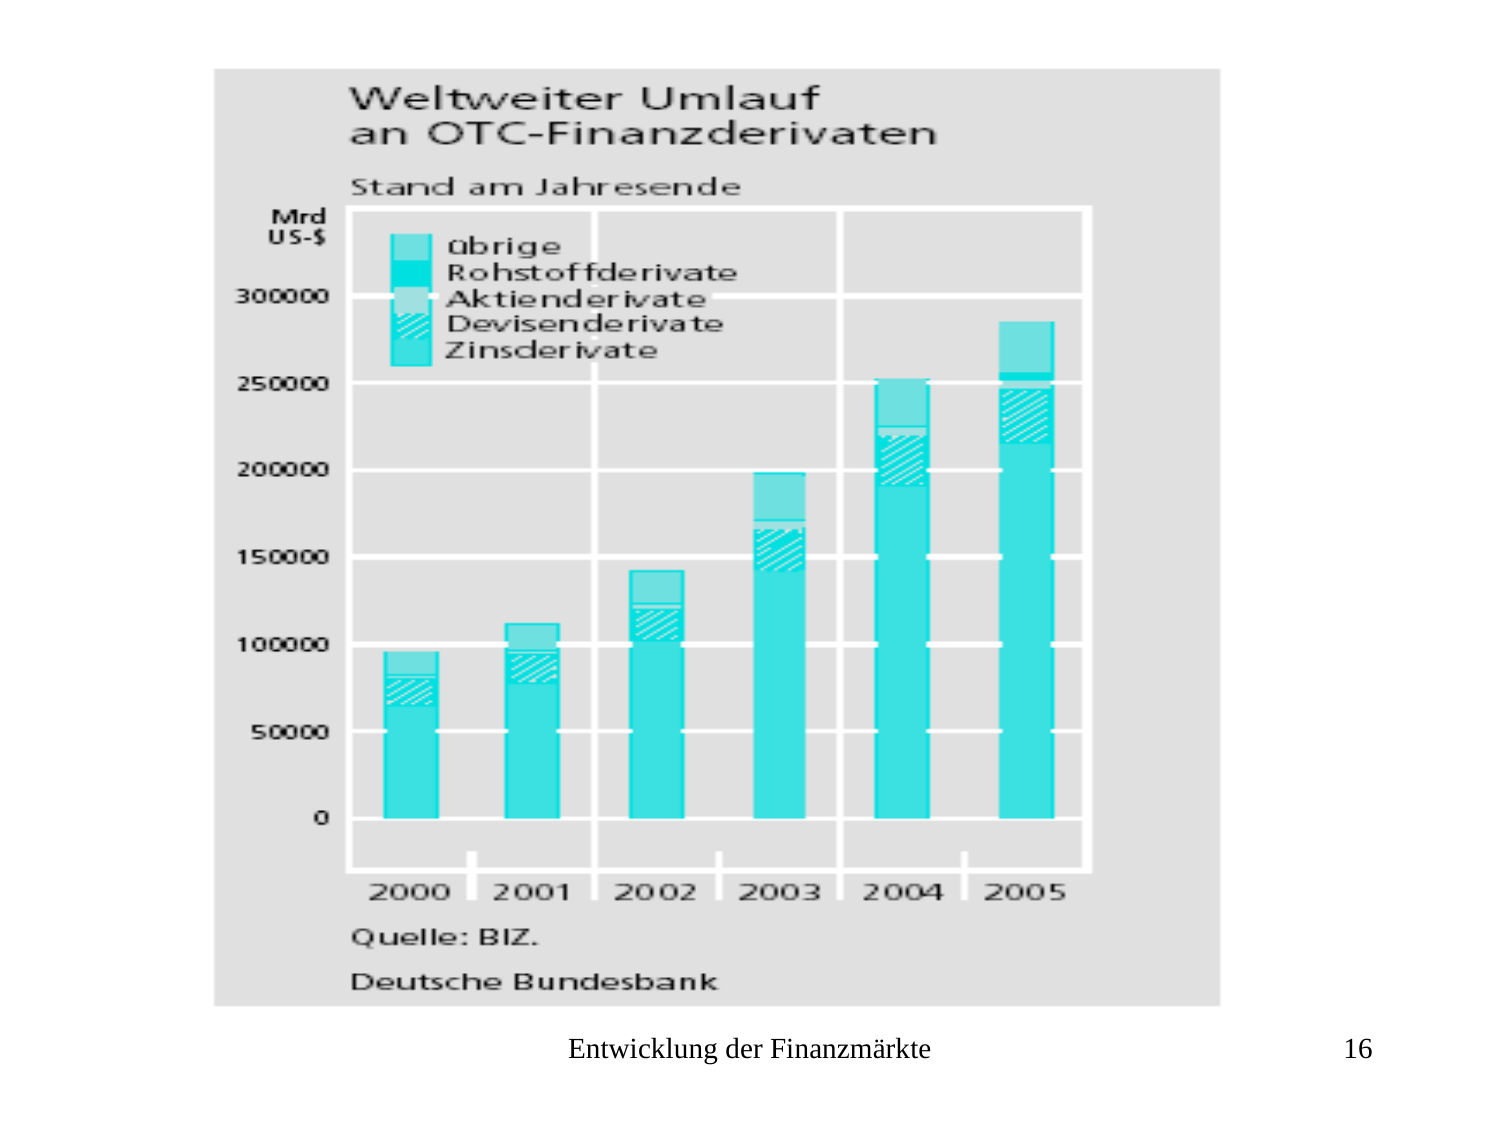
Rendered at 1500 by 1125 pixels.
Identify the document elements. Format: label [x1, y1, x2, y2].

picture [174, 49, 1263, 1026]
